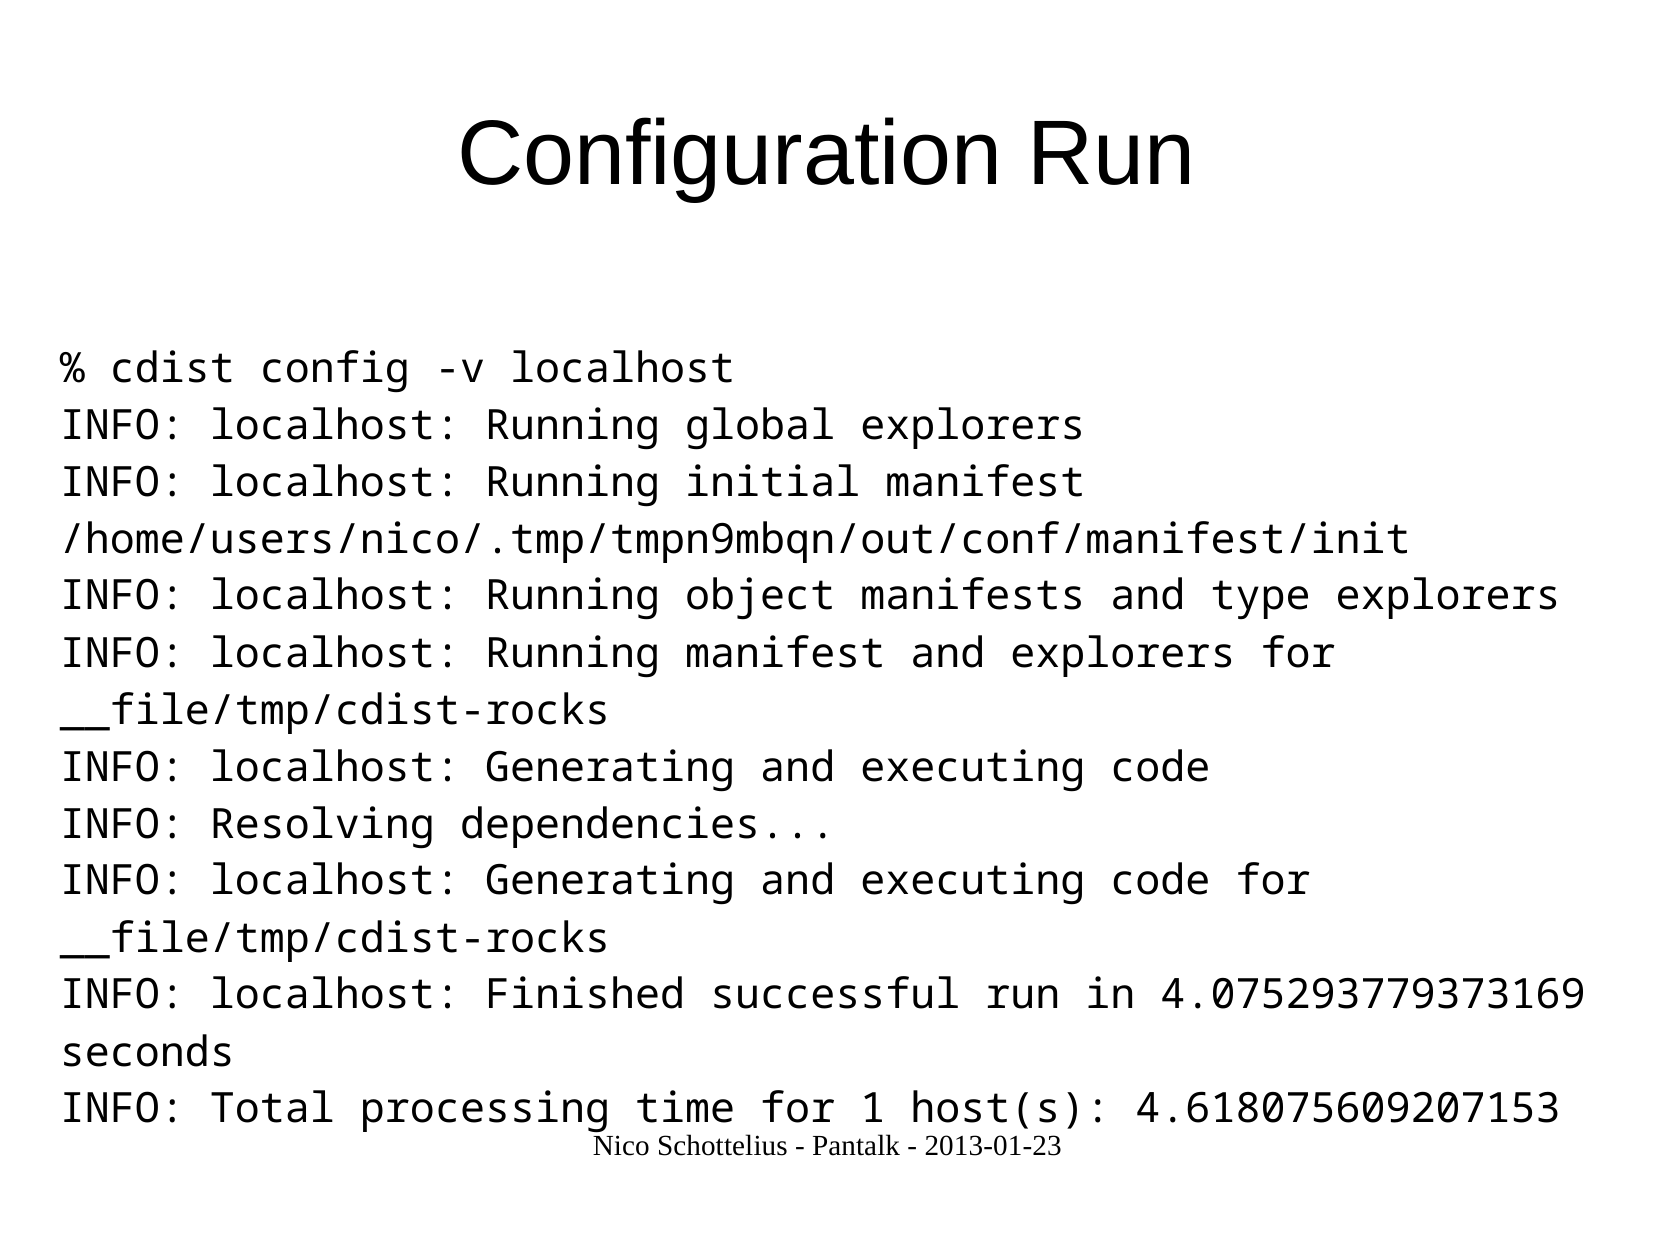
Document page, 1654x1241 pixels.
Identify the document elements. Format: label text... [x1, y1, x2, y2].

text_box % cdist config -v localhost INFO: localhost: Running global explorers INFO: localhost: Running initial manifest /home/users/nico/.tmp/tmpn9mbqn/out/conf/manifest/init INFO: localhost: Running object manifests and type explorers INFO: localhost: Running manifest and explorers for __file/tmp/cdist-rocks INFO: localhost: Generating and executing code INFO: Resolving dependencies... INFO: localhost: Generating and executing code for __file/tmp/cdist-rocks INFO: localhost: Finished successful run in 4.075293779373169 seconds INFO: Total processing time for 1 host(s): 4.618075609207153 [45, 330, 1621, 1080]
title Configuration Run [82, 49, 1571, 257]
